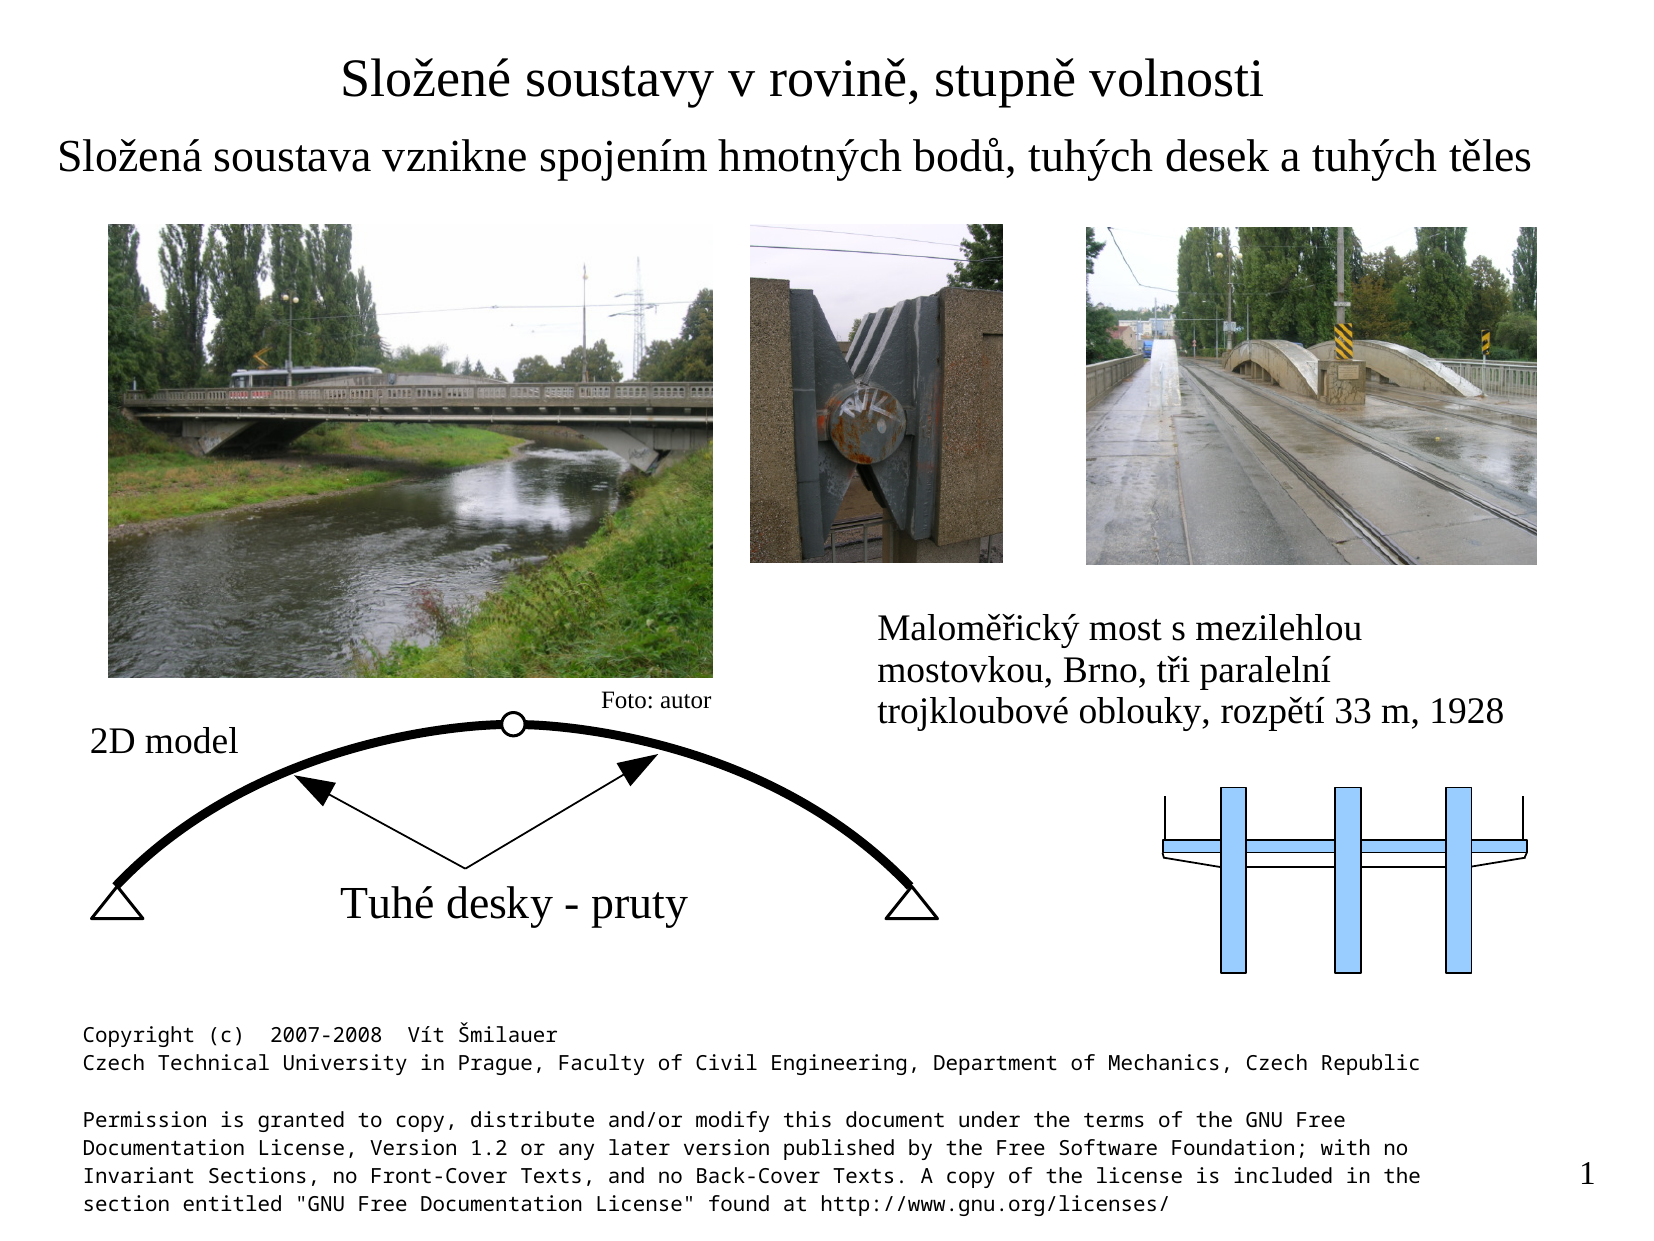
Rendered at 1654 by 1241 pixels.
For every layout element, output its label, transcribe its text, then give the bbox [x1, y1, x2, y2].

picture [1086, 227, 1537, 565]
text_box Copyright (c) 2007-2008 Vít Šmilauer Czech Technical University in Prague, Faculty of Civil Engineering, Department of Mechanics, Czech Republic Permission is granted to copy, distribute and/or modify this document under the terms of the GNU Free Documentation License, Version 1.2 or any later version published by the Free Software Foundation; with no Invariant Sections, no Front-Cover Texts, and no Back-Cover Texts. A copy of the license is included in the section entitled "GNU Free Documentation License" found at http://www.gnu.org/licenses/ [67, 1012, 1501, 1222]
text_box 2D model [75, 712, 263, 773]
text_box [1162, 787, 1528, 973]
list Složená soustava vznikne spojením hmotných bodů, tuhých desek a tuhých těles [57, 131, 1613, 1125]
text_box [501, 712, 526, 736]
picture [108, 224, 713, 678]
text_box Tuhé desky - pruty [325, 870, 721, 941]
text_box Maloměřický most s mezilehlou mostovkou, Brno, tři paralelní trojkloubové oblouky, rozpětí 33 m, 1928 [862, 600, 1538, 752]
title Složené soustavy v rovině, stupně volnosti [59, 7, 1548, 131]
text_box Foto: autor [586, 679, 774, 725]
picture [750, 224, 1003, 563]
